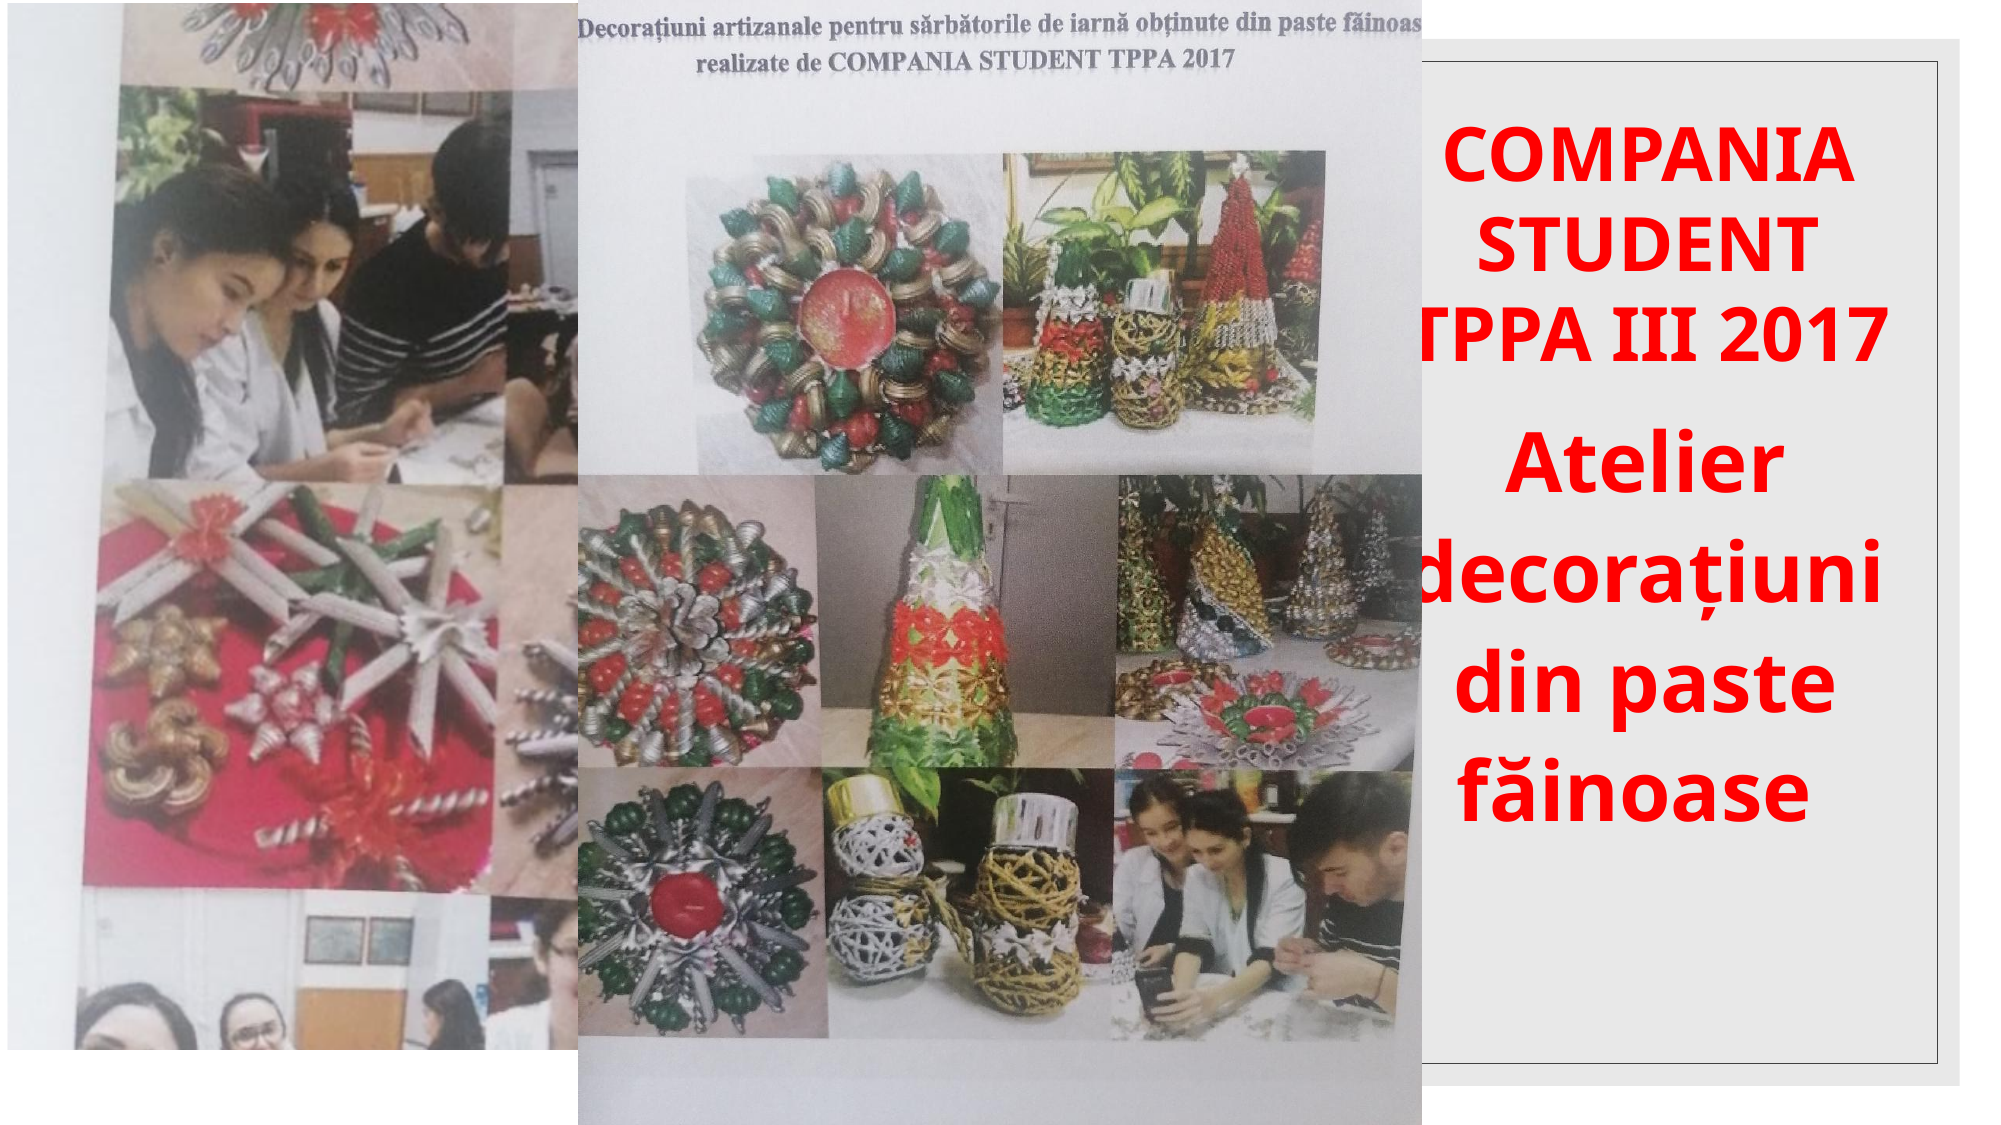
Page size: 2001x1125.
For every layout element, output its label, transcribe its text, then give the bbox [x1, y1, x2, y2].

title COMPANIA STUDENT TPPA III 2017 [1422, 98, 1907, 369]
picture [6, 0, 1422, 1125]
list Atelier decorațiuni din paste făinoase [1422, 391, 1907, 968]
